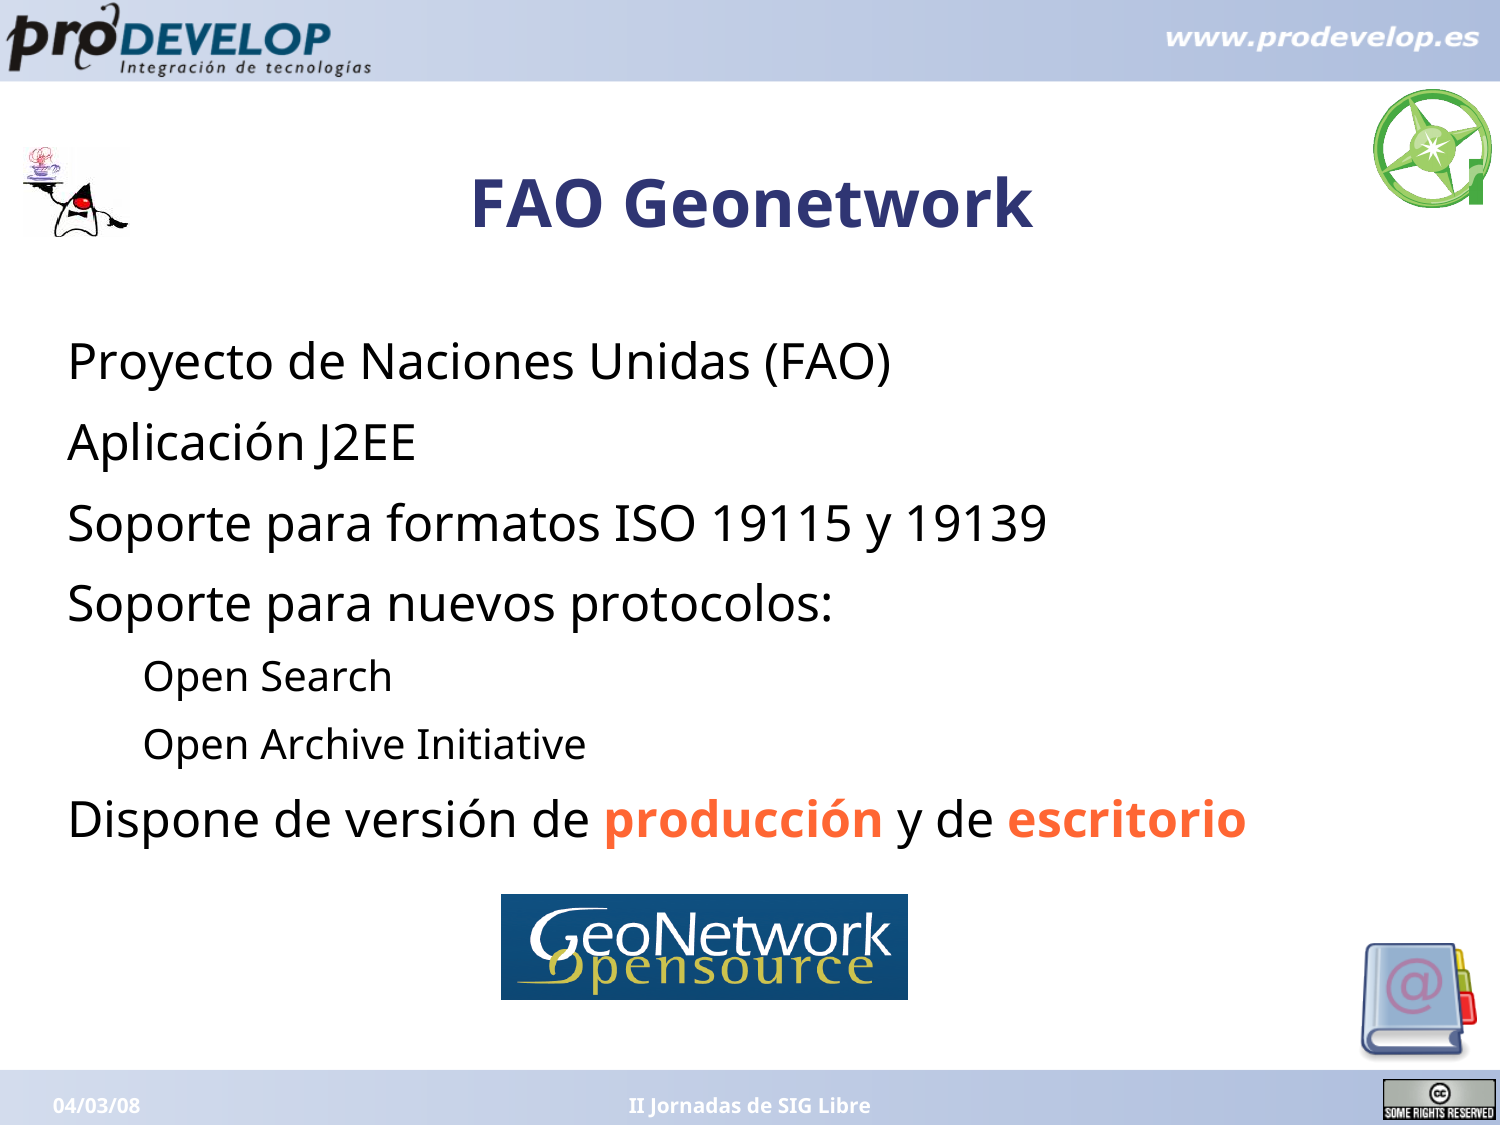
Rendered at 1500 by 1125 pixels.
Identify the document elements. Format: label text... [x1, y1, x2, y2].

picture [0, 0, 1500, 1125]
list Proyecto de Naciones Unidas (FAO) Aplicación J2EE Soporte para formatos ISO 19115 y 19139 Soporte para nuevos protocolos: Open Search Open Archive Initiative Dispone de versión de producción y de escritorio [67, 326, 1418, 916]
title FAO Geonetwork [76, 115, 1427, 288]
